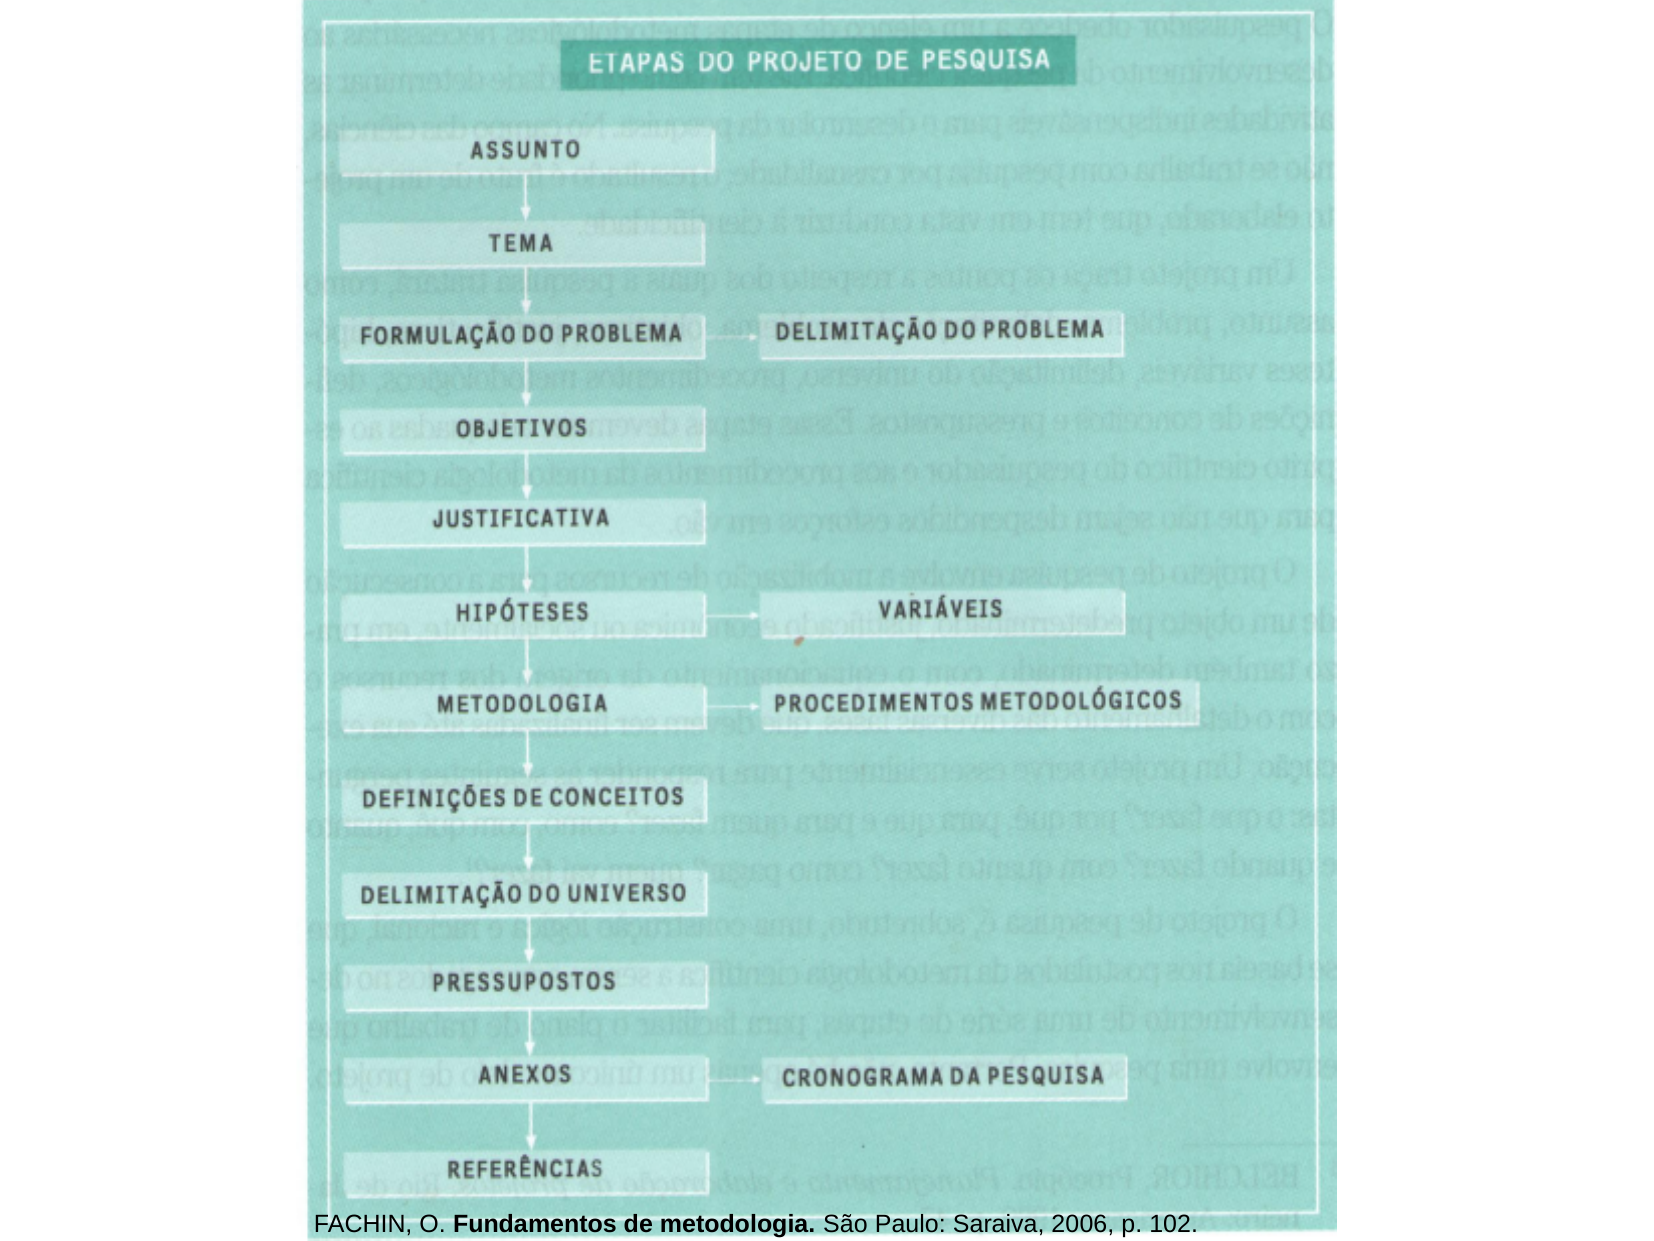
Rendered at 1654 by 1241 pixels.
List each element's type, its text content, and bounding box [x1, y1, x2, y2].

picture [296, 0, 1337, 1241]
text_box FACHIN, O. Fundamentos de metodologia. São Paulo: Saraiva, 2006, p. 102. [299, 1202, 1327, 1241]
